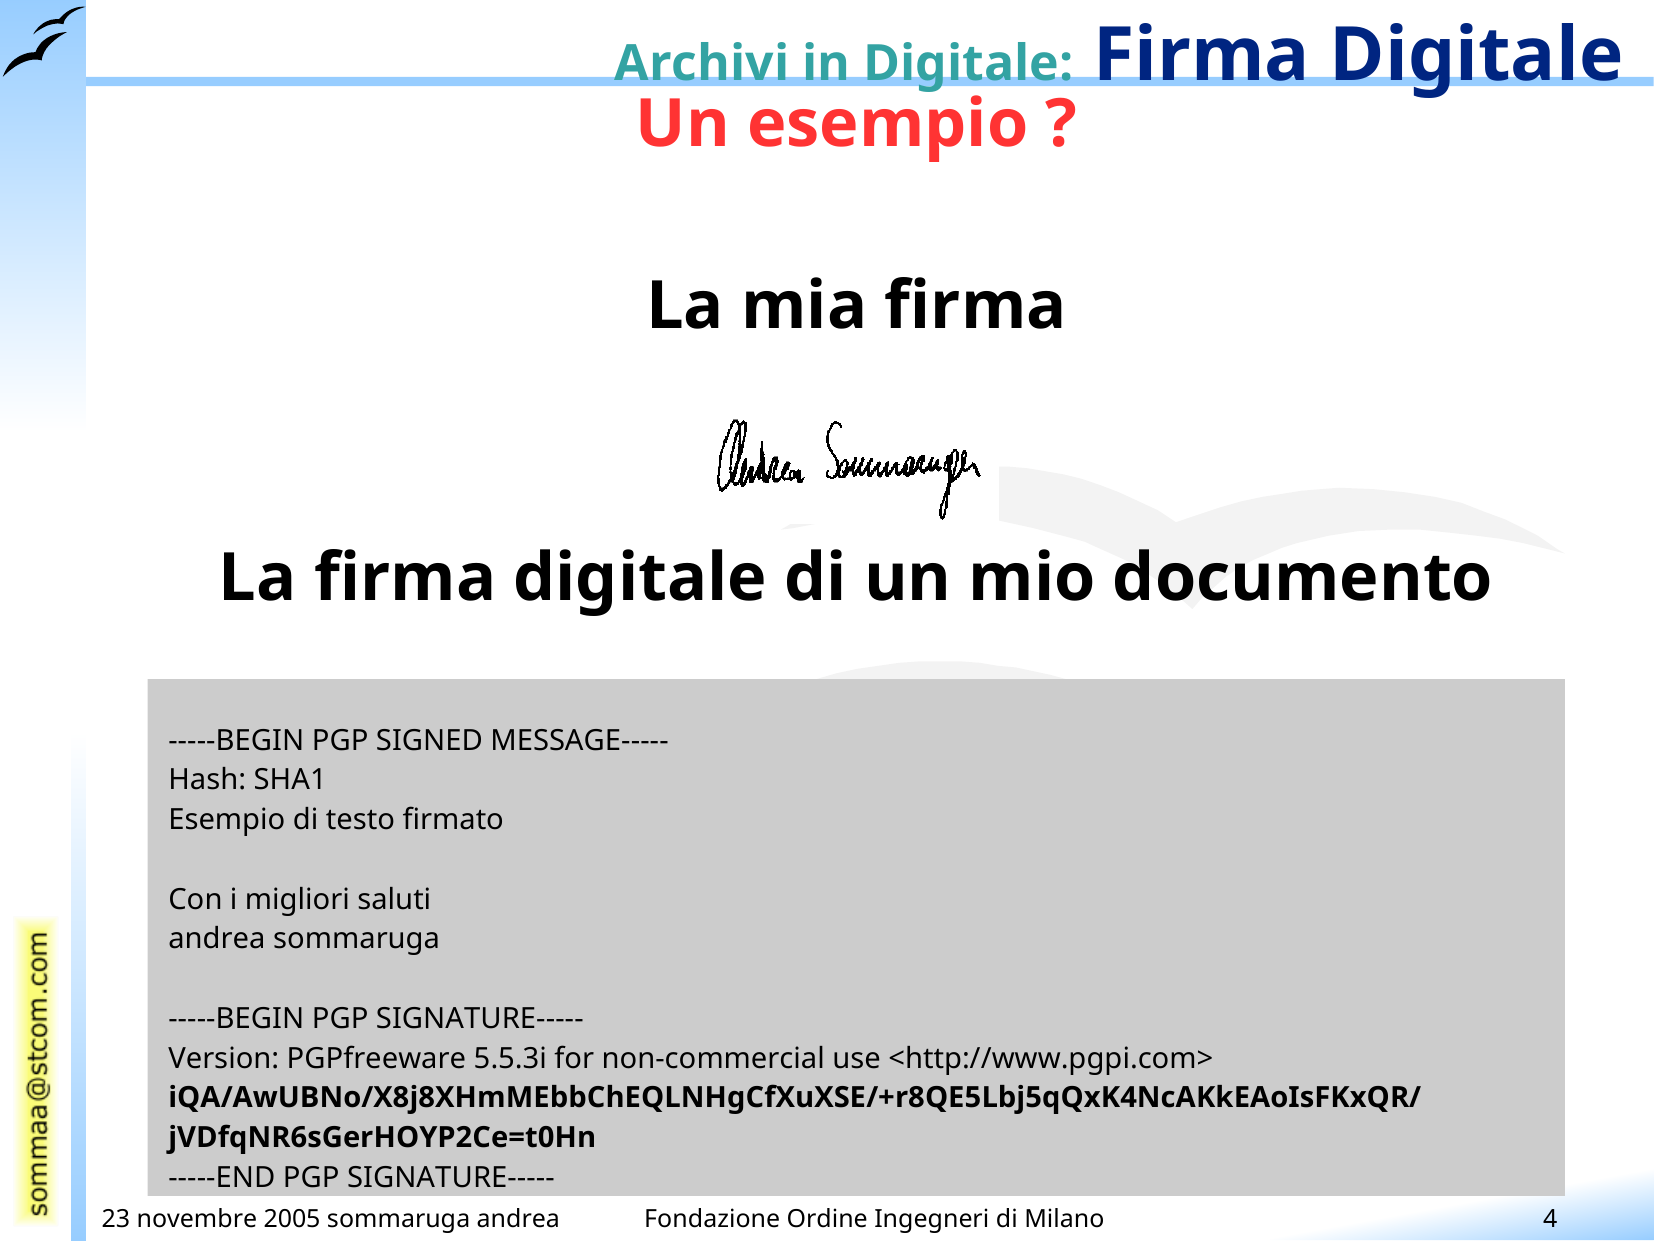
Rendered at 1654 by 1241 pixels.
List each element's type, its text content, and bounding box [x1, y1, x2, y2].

list -----BEGIN PGP SIGNED MESSAGE----- Hash: SHA1 Esempio di testo firmato Con i migliori saluti andrea sommaruga -----BEGIN PGP SIGNATURE----- Version: PGPfreeware 5.5.3i for non-commercial use <http://www.pgpi.com> iQA/AwUBNo/X8j8XHmMEbbChEQLNHgCfXuXSE/+r8QE5Lbj5qQxK4NcAKkEAoIsFKxQR/jVDfqNR6sGerHOYP2Ce=t0Hn -----END PGP SIGNATURE----- [147, 679, 1565, 1152]
picture [12, 915, 60, 1228]
subtitle Un esempio ? La mia firma La firma digitale di un mio documento [85, 134, 1628, 1163]
title Archivi in Digitale: Firma Digitale [85, 0, 1654, 104]
picture [702, 399, 999, 524]
